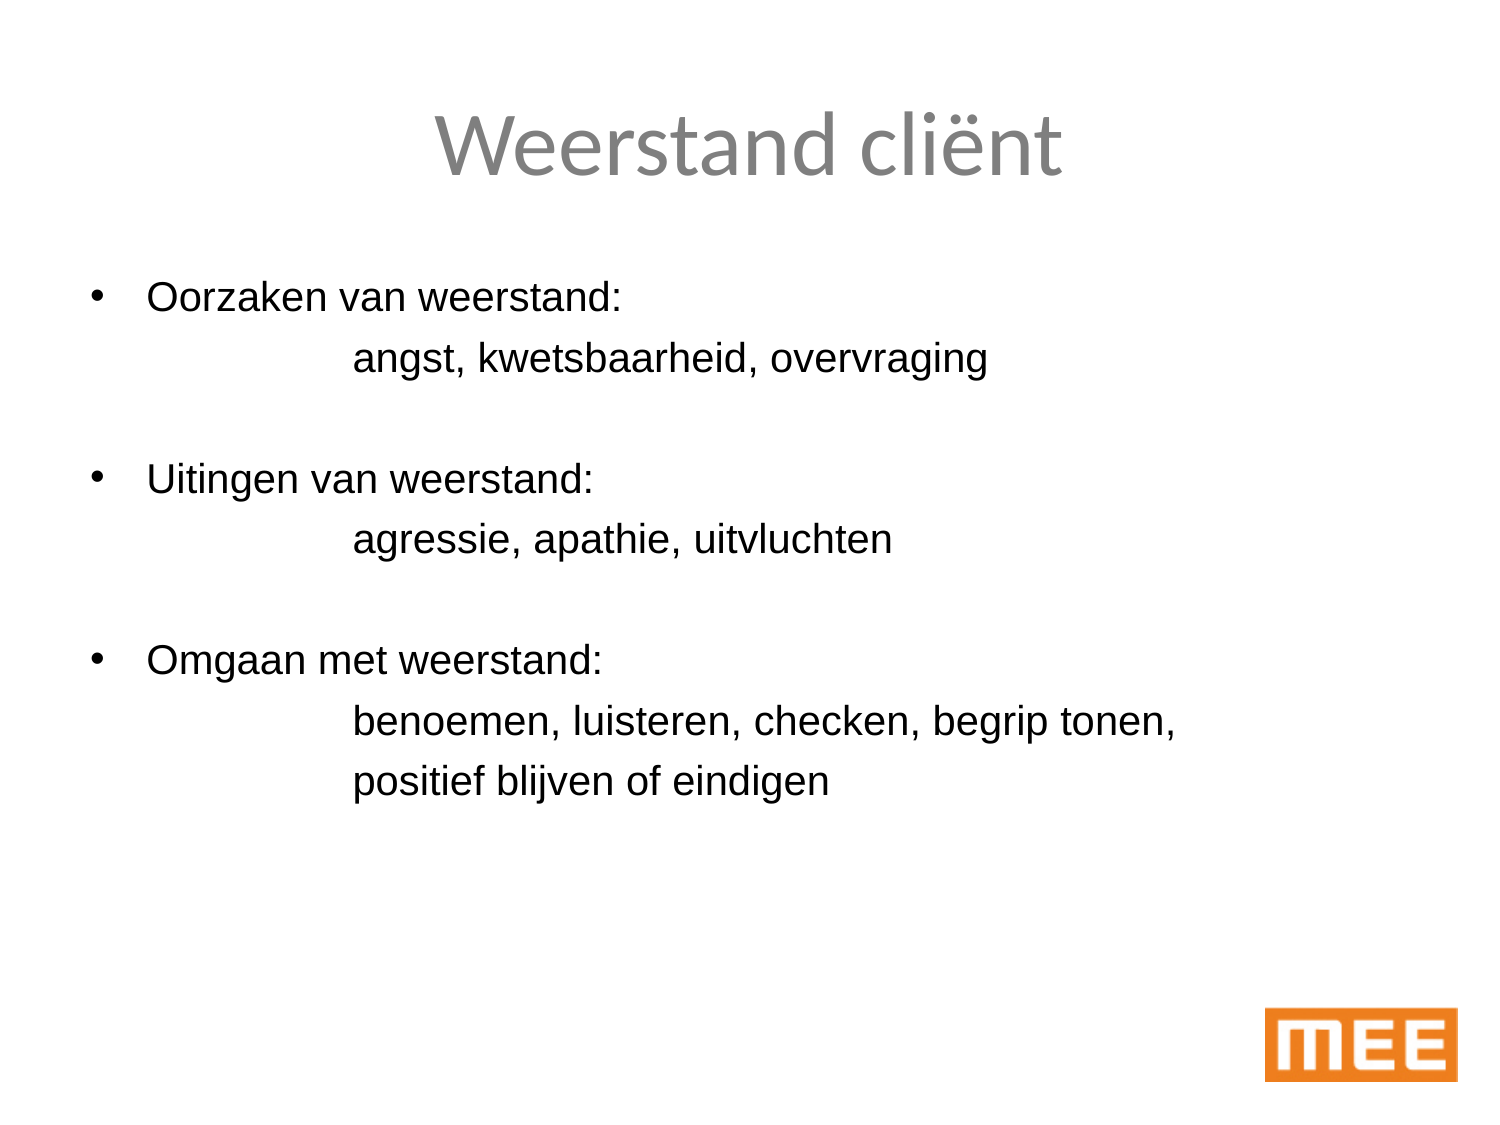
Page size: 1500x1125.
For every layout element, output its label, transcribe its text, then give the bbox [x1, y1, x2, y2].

title Weerstand cliënt [75, 45, 1426, 233]
picture [1265, 1007, 1458, 1082]
list Oorzaken van weerstand: angst, kwetsbaarheid, overvraging Uitingen van weerstand: agressie, apathie, uitvluchten Omgaan met weerstand: benoemen, luisteren, checken, begrip tonen, positief blijven of eindigen [75, 262, 1426, 1005]
